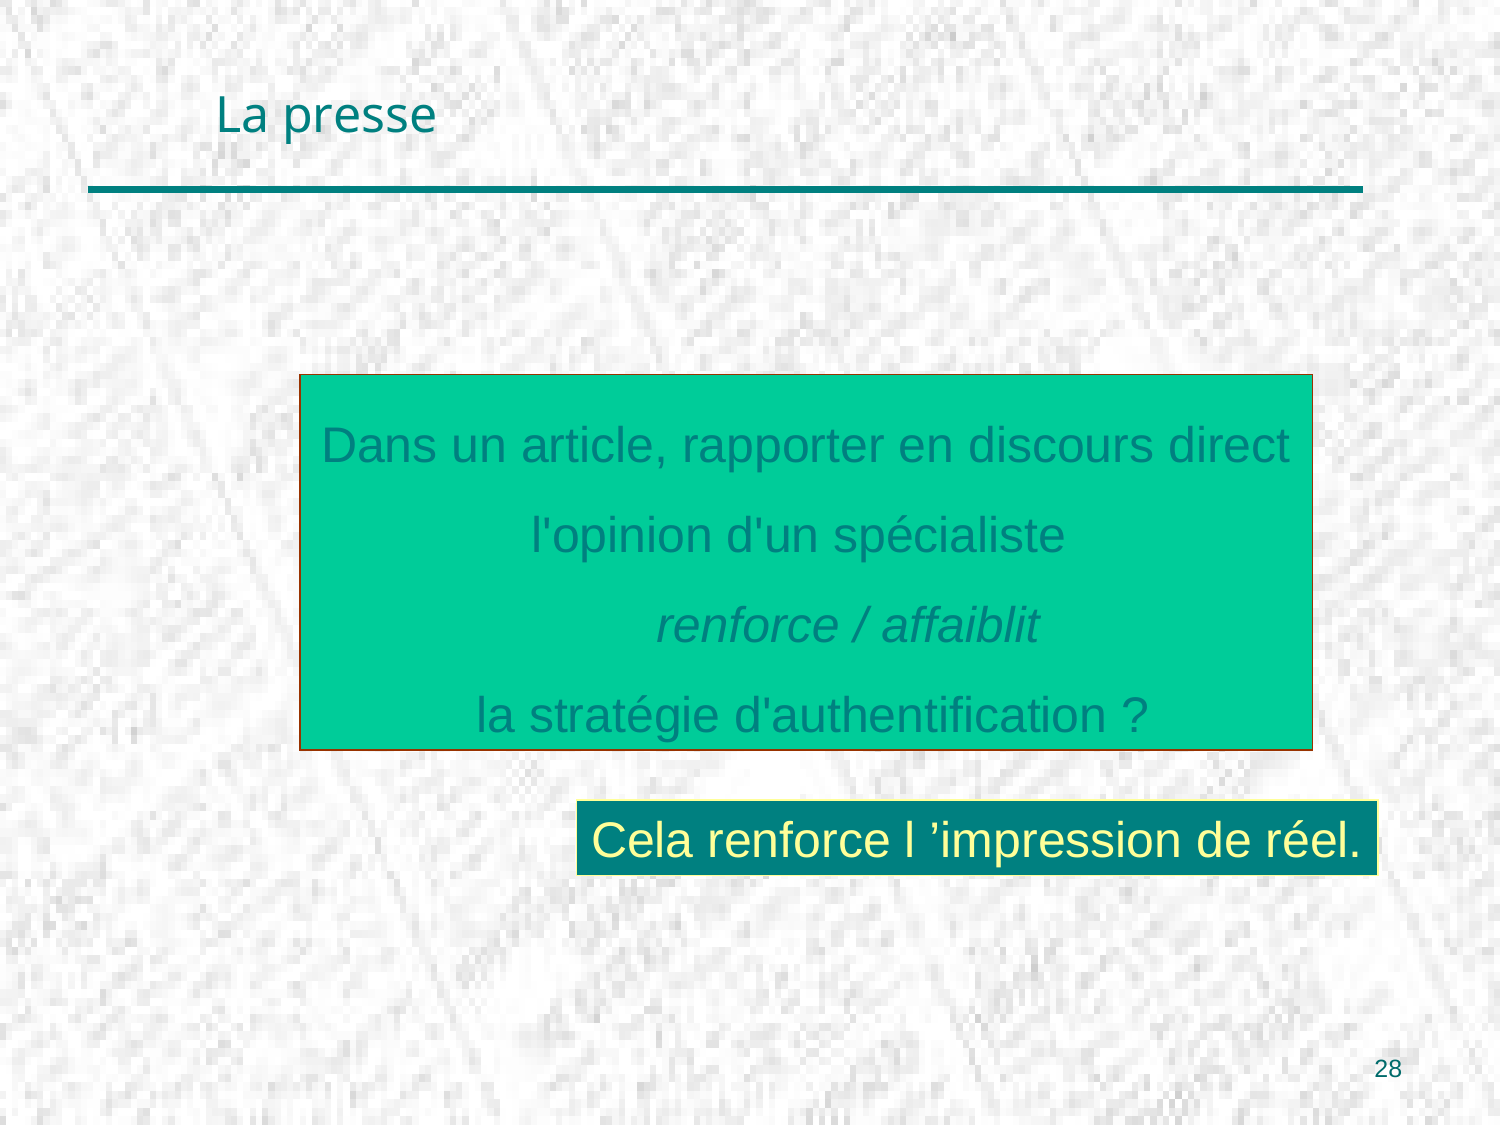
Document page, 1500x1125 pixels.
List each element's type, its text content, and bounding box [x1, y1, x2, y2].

text_box La presse [200, 74, 454, 151]
text_box Cela renforce l ’impression de réel. [576, 799, 1379, 876]
text_box Dans un article, rapporter en discours direct l'opinion d'un spécialiste renforce / affaiblit la stratégie d'authentification ? [299, 374, 1313, 750]
picture [0, 0, 1500, 1125]
